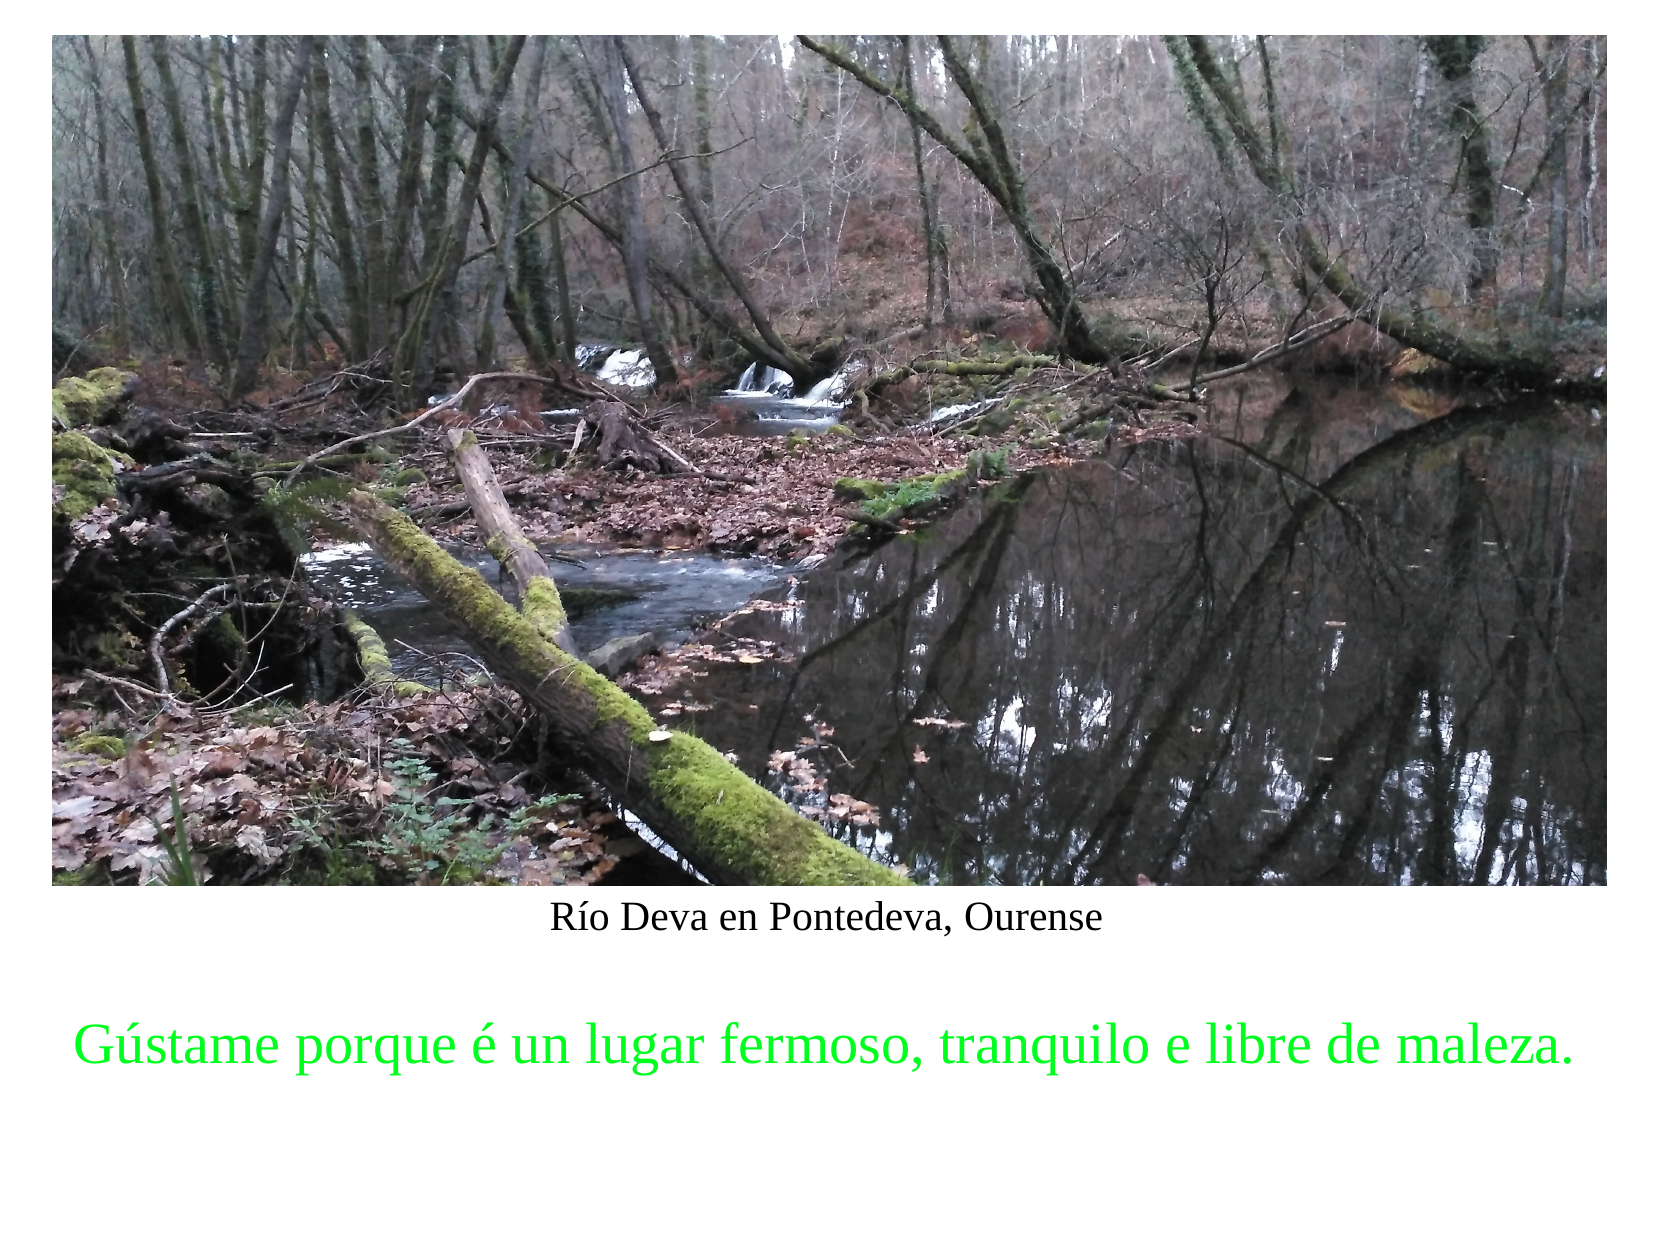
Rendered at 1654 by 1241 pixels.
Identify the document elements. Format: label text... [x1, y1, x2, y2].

picture [52, 35, 1607, 886]
text_box Río Deva en Pontedeva, Ourense [59, 885, 1595, 948]
text_box Gústame porque é un lugar fermoso, tranquilo e libre de maleza. [59, 1003, 1595, 1085]
